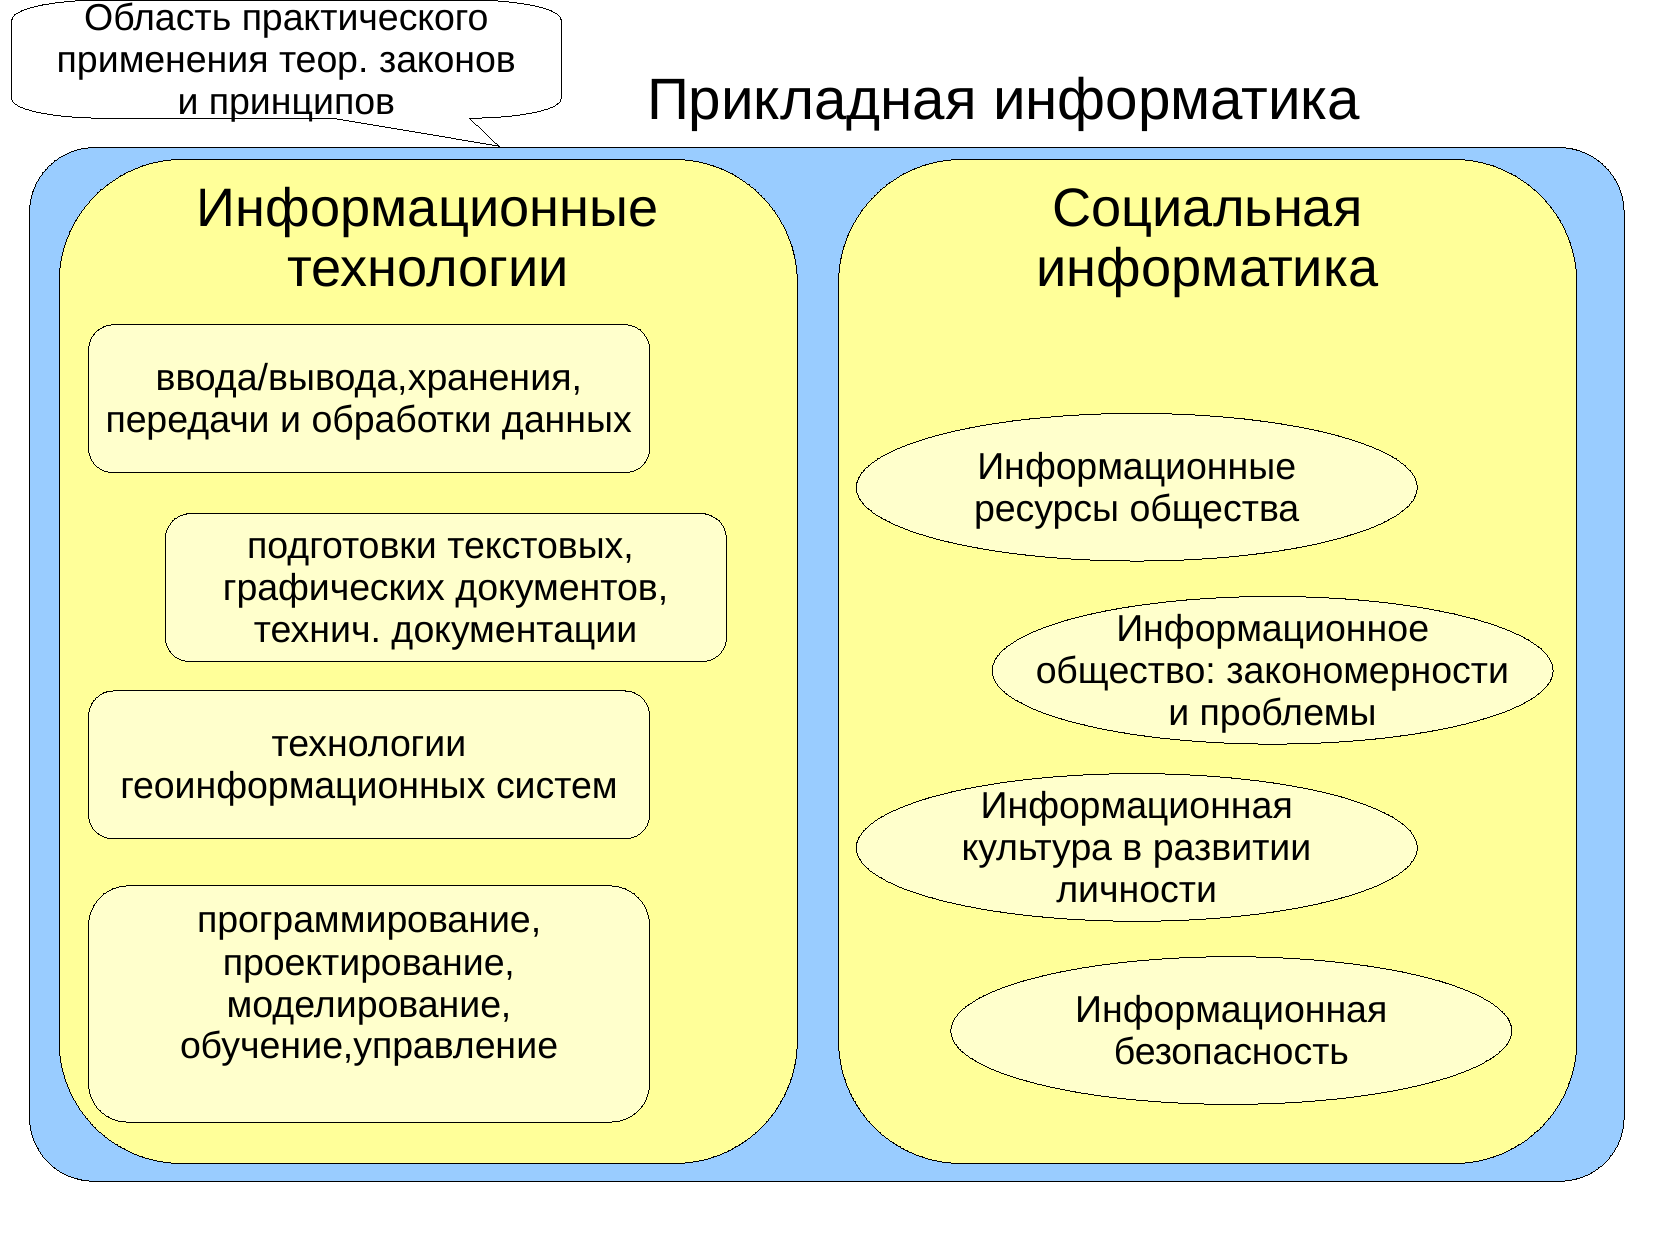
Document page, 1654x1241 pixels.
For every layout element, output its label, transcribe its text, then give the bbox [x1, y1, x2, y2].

text_box Социальная информатика [838, 159, 1577, 1164]
text_box [29, 147, 1625, 1182]
text_box подготовки текстовых, графических документов, технич. документации [165, 513, 727, 662]
text_box Информационные технологии [59, 159, 798, 1164]
text_box Информационная безопасность [950, 956, 1512, 1105]
text_box Прикладная информатика [472, 59, 1625, 139]
text_box технологии геоинформационных систем [88, 690, 650, 839]
text_box программирование, проектирование, моделирование, обучение,управление [88, 885, 650, 1123]
text_box Информационные ресурсы общества [856, 413, 1418, 562]
text_box Информационное общество: закономерности и проблемы [992, 596, 1554, 745]
text_box Прикладная информатика [383, 127, 451, 139]
text_box Область практического применения теор. законов и принципов [11, 0, 562, 147]
text_box Информационная культура в развитии личности [856, 773, 1418, 922]
text_box ввода/вывода,хранения, передачи и обработки данных [88, 324, 650, 473]
